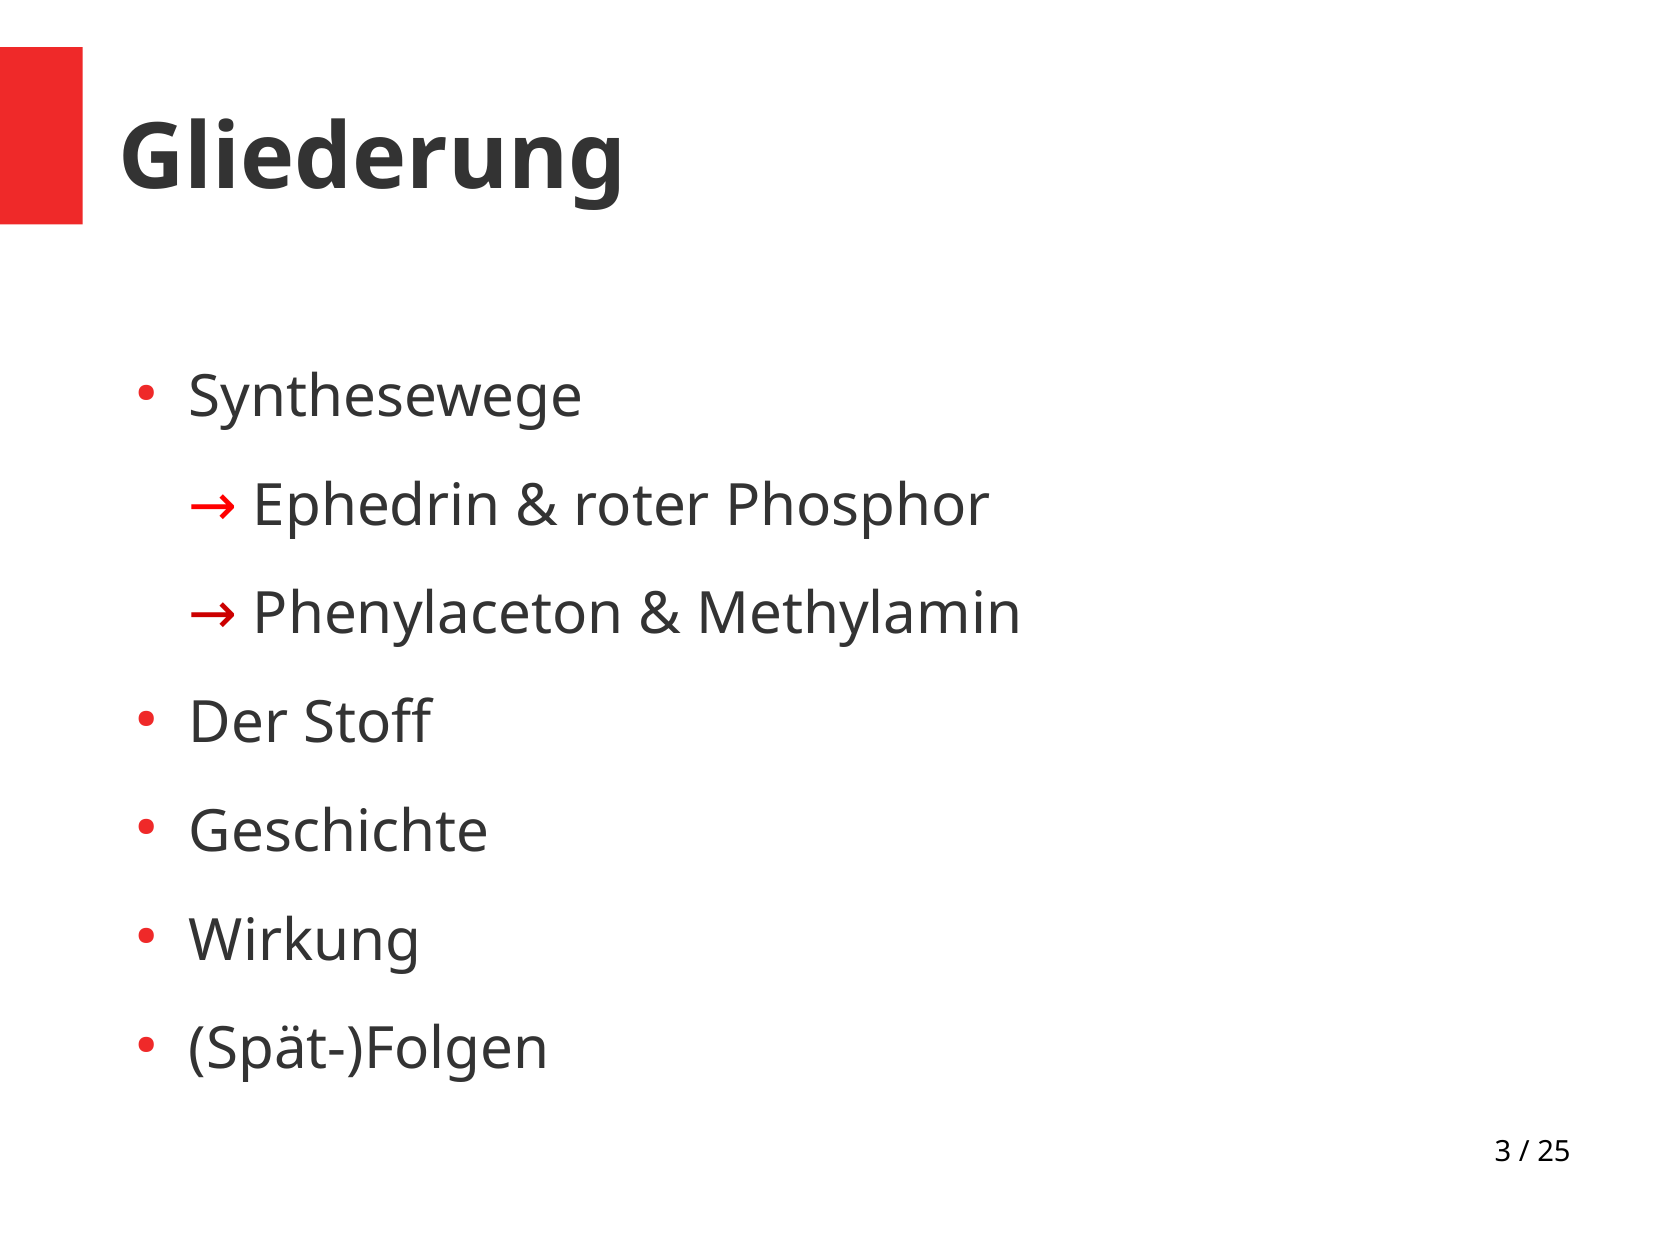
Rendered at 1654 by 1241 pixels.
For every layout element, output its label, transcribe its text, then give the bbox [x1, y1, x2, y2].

list Synthesewege → Ephedrin & roter Phosphor → Phenylaceton & Methylamin Der Stoff Geschichte Wirkung (Spät-)Folgen [118, 354, 1536, 1074]
title Gliederung [118, 49, 1571, 257]
